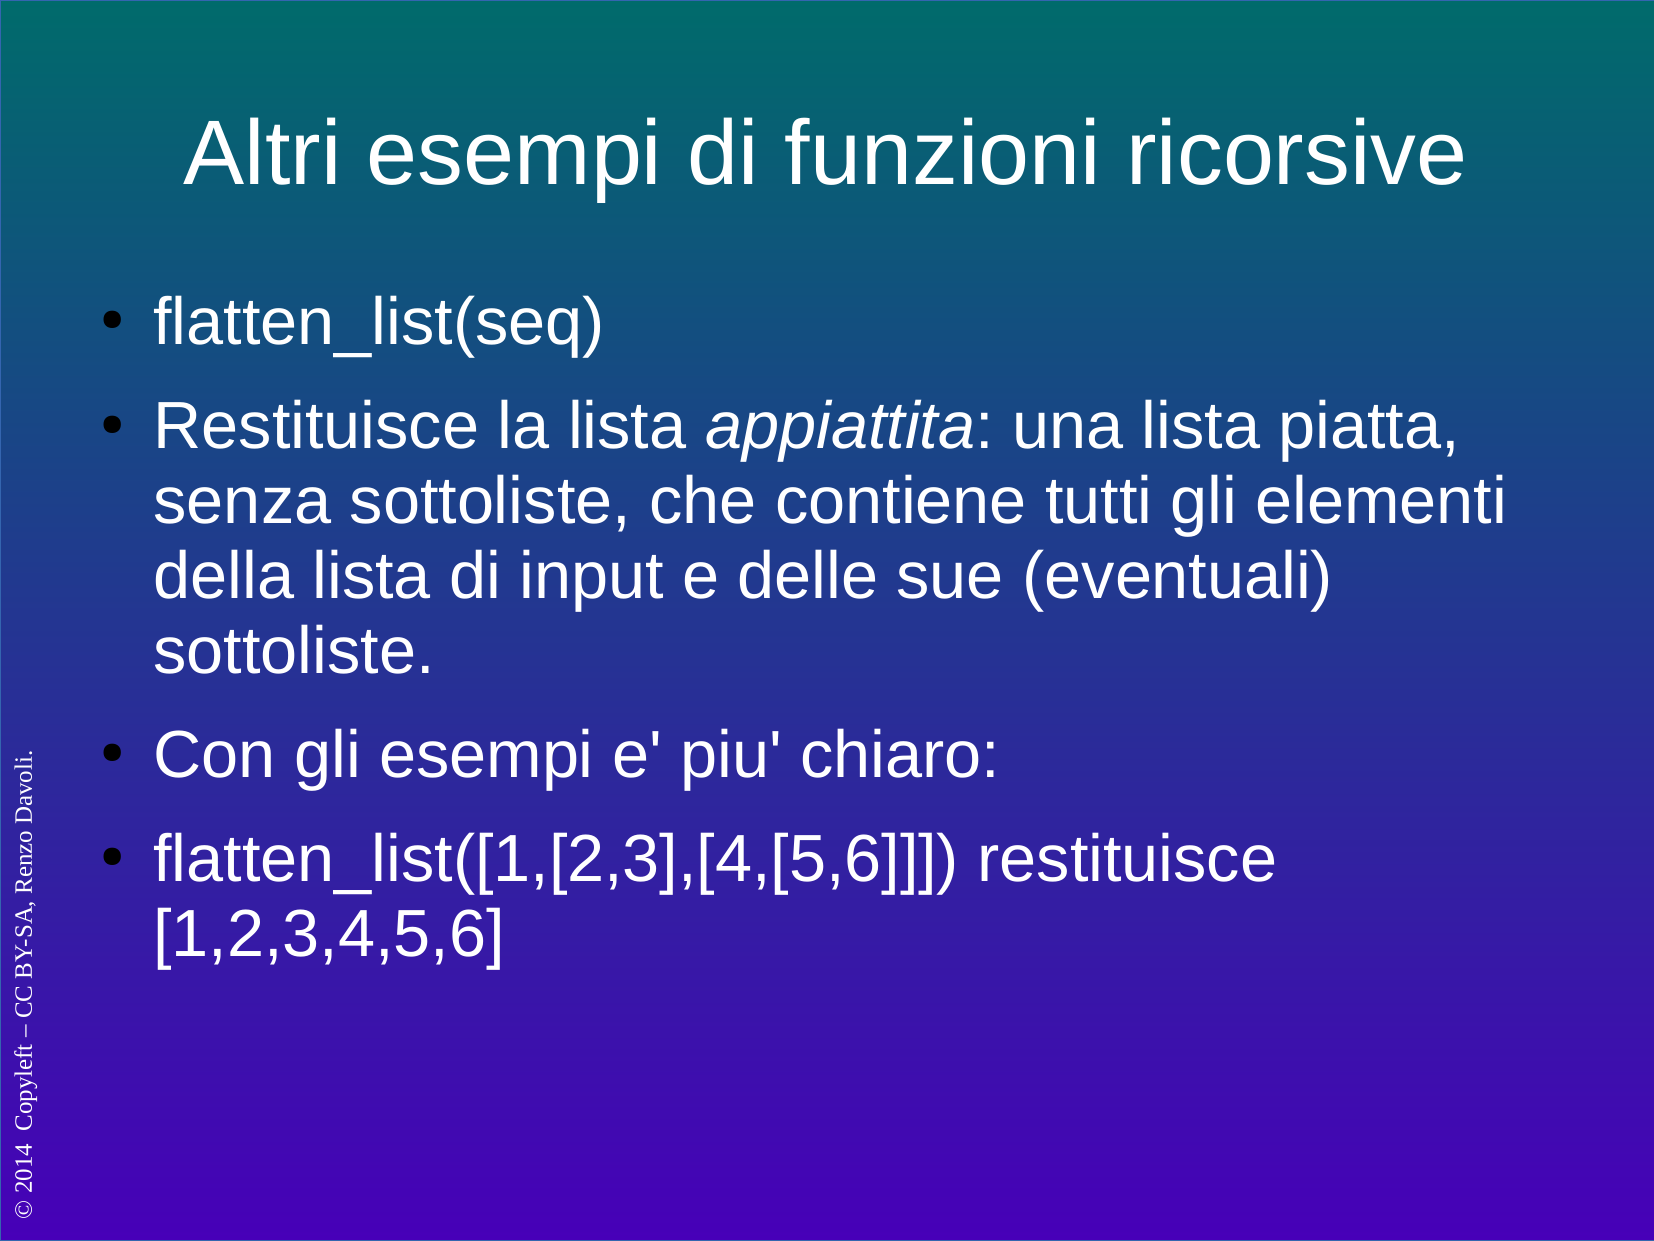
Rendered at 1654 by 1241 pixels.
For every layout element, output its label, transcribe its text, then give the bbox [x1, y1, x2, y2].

list flatten_list(seq) Restituisce la lista appiattita: una lista piatta, senza sottoliste, che contiene tutti gli elementi della lista di input e delle sue (eventuali) sottoliste. Con gli esempi e' piu' chiaro: flatten_list([1,[2,3],[4,[5,6]]]) restituisce [1,2,3,4,5,6] [82, 284, 1571, 1004]
title Altri esempi di funzioni ricorsive [82, 49, 1571, 257]
